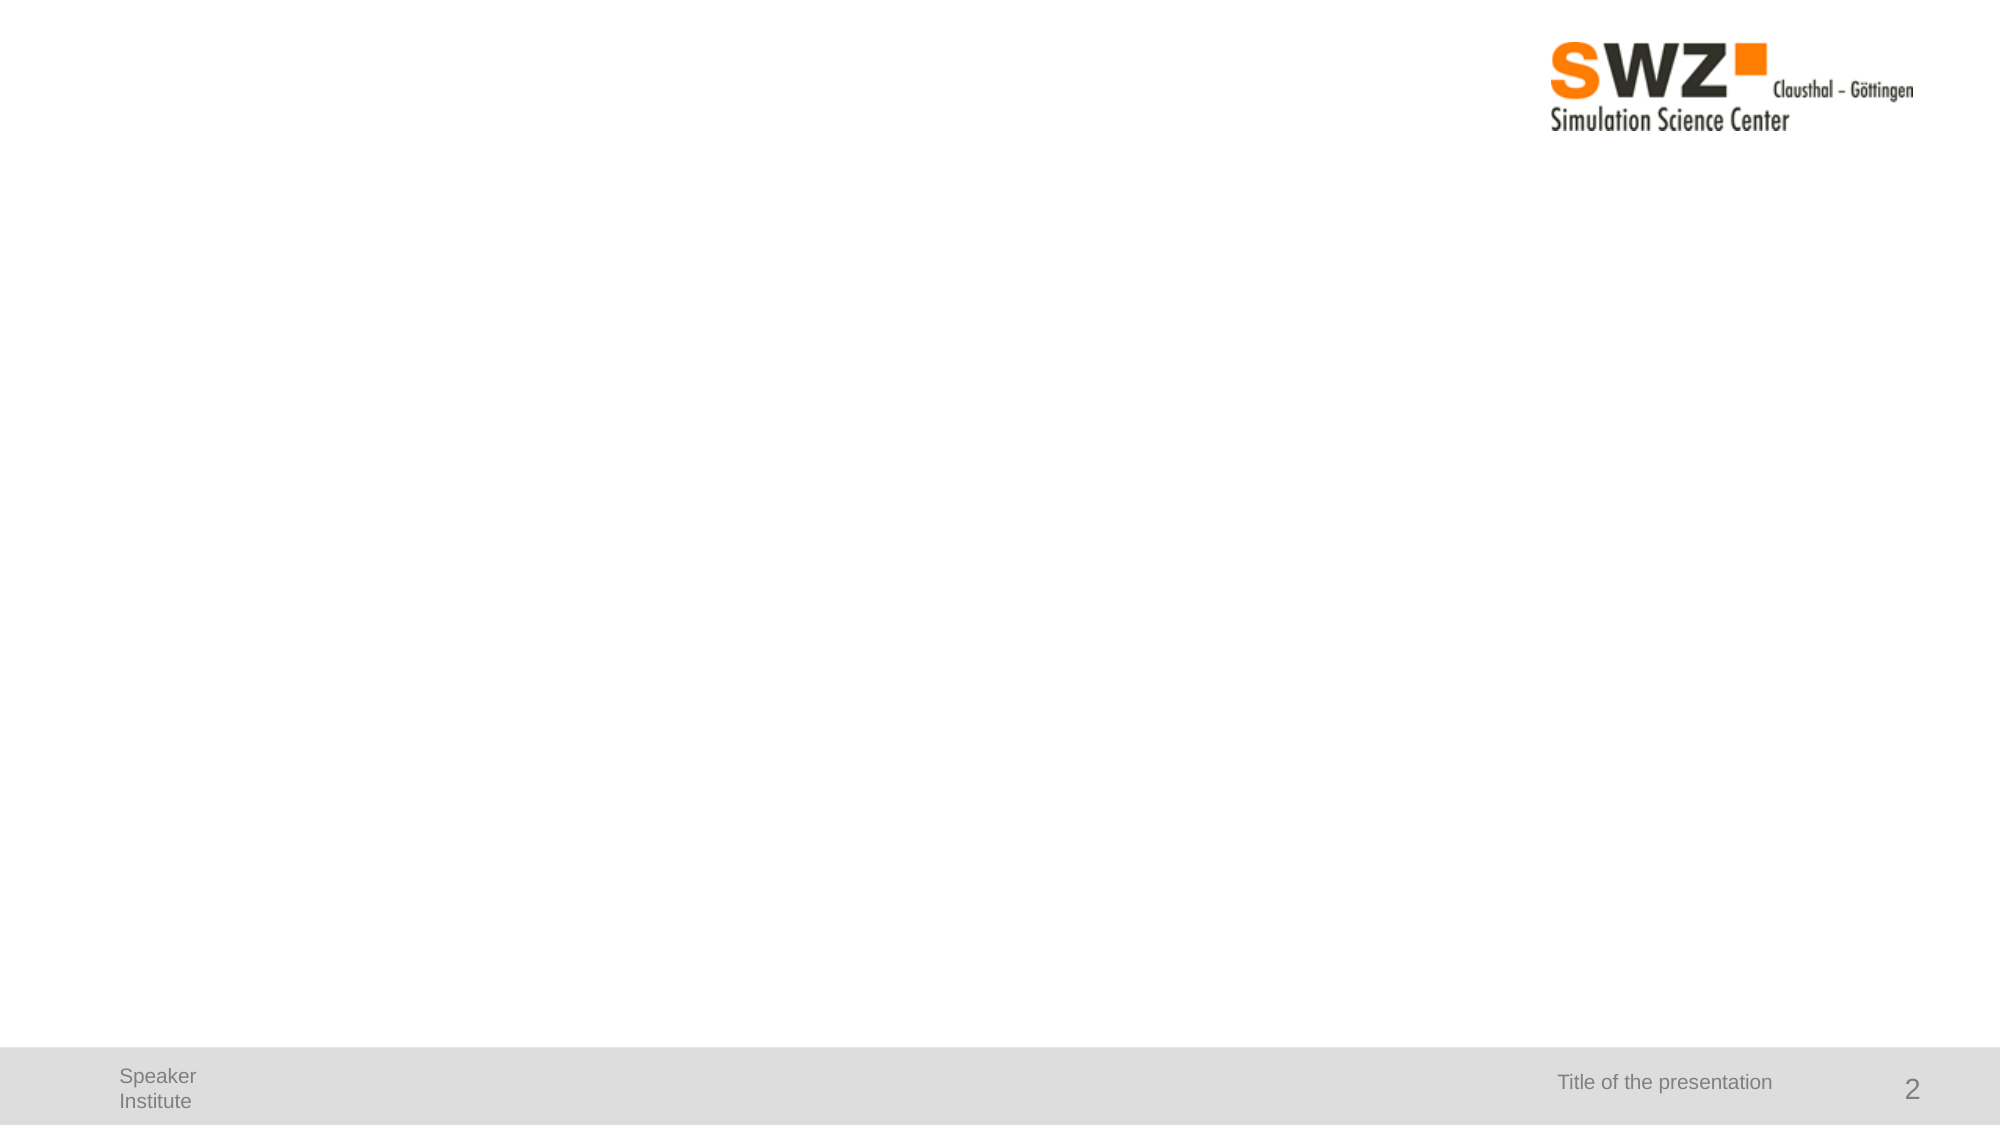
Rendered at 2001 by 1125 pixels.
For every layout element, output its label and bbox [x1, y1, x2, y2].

picture [1551, 42, 1913, 131]
